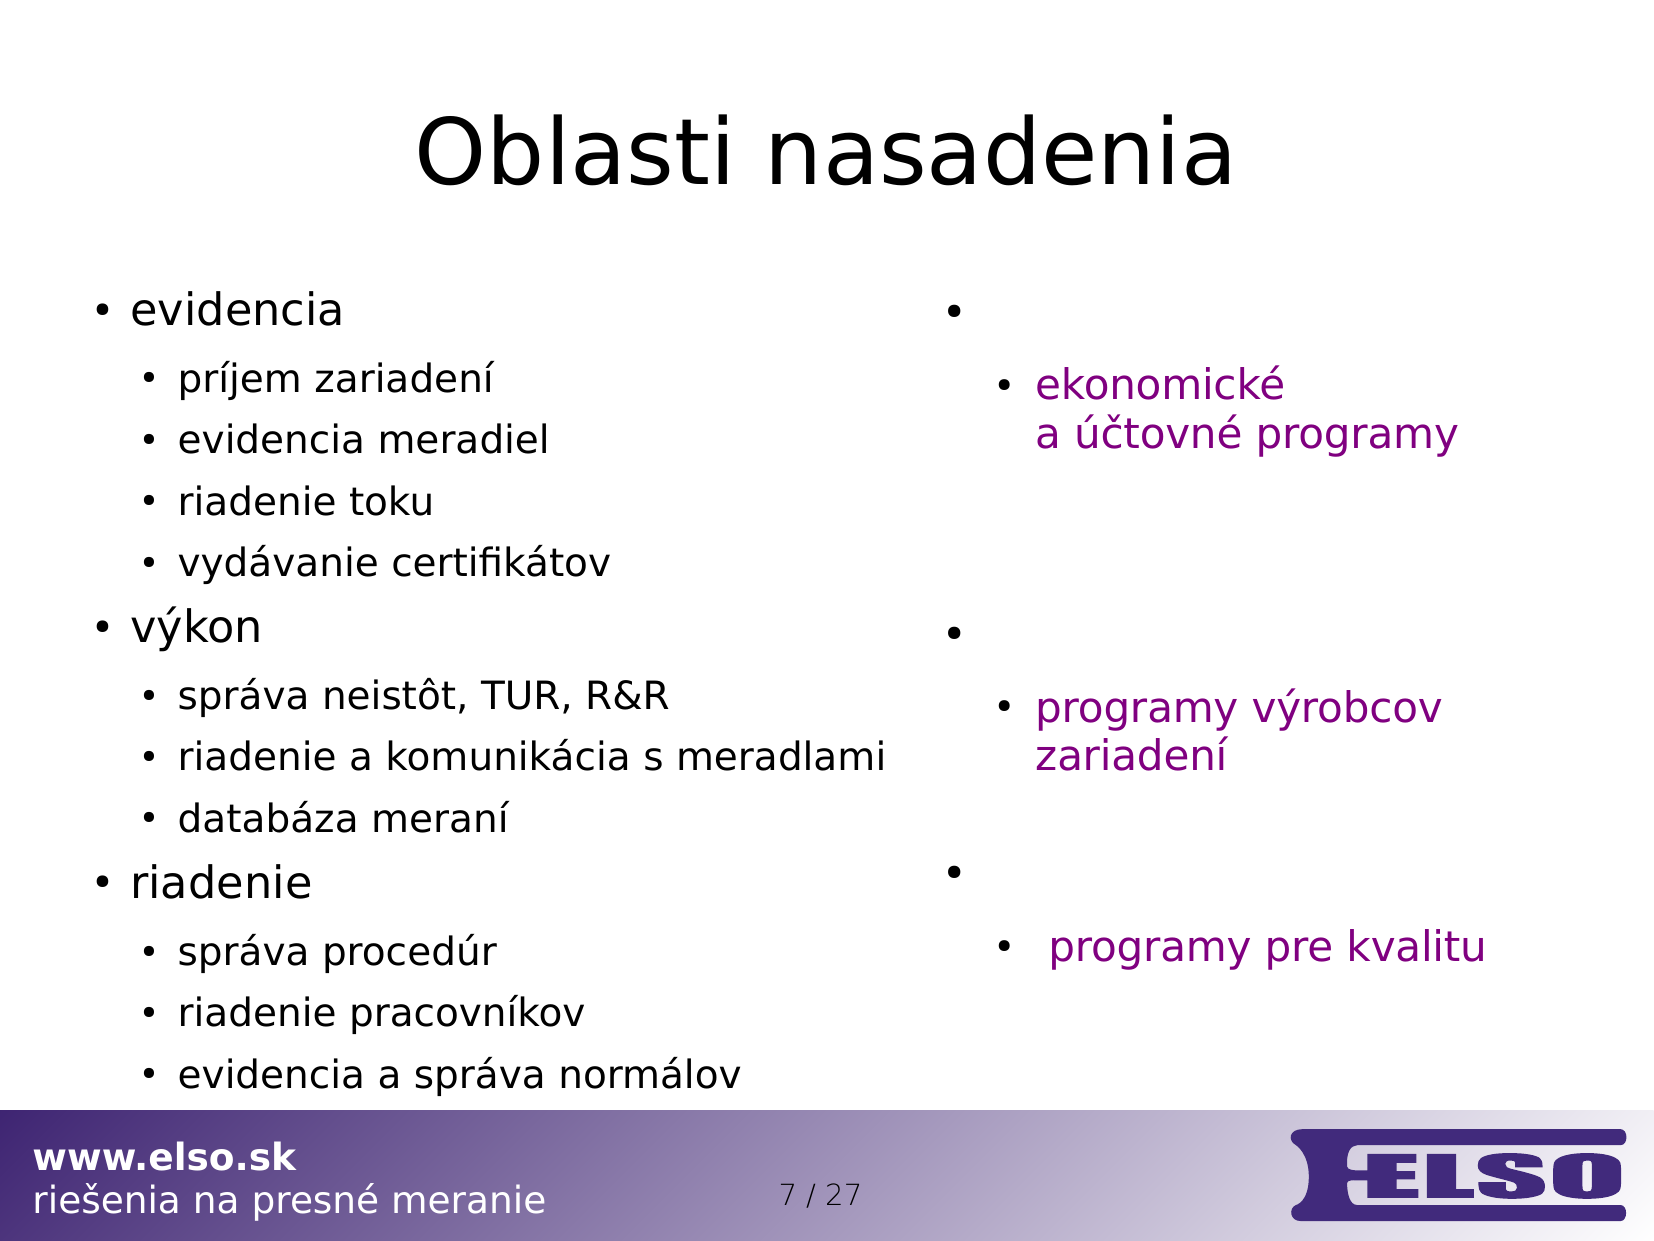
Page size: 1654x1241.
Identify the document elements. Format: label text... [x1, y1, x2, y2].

title Oblasti nasadenia [82, 49, 1571, 257]
list evidencia príjem zariadení evidencia meradiel riadenie toku vydávanie certifikátov výkon správa neistôt, TUR, R&R riadenie a komunikácia s meradlami databáza meraní riadenie správa procedúr riadenie pracovníkov evidencia a správa normálov [82, 284, 933, 1103]
list ekonomické a účtovné programy programy výrobcov zariadení programy pre kvalitu [933, 284, 1583, 1103]
